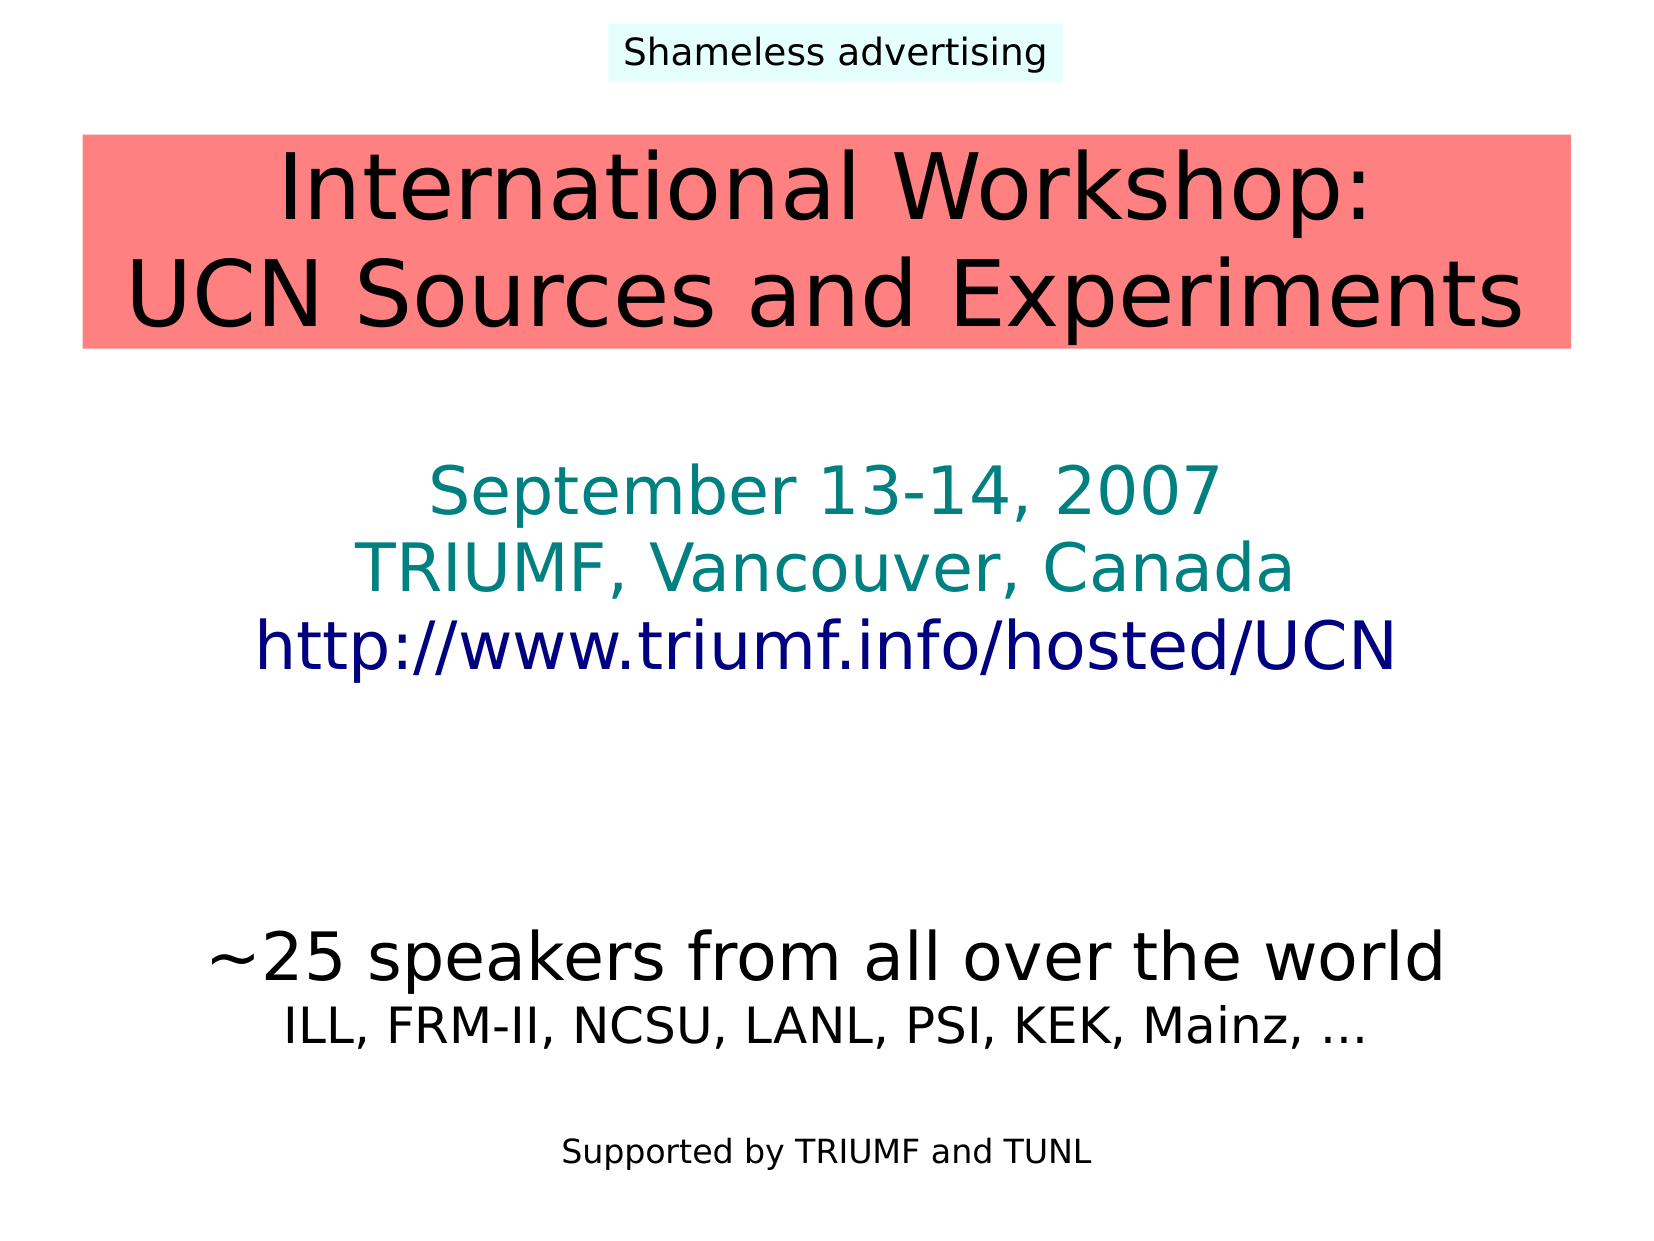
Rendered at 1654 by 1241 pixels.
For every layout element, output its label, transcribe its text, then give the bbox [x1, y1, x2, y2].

title International Workshop: UCN Sources and Experiments [82, 134, 1571, 349]
text_box Shameless advertising [608, 23, 1063, 82]
subtitle September 13-14, 2007 TRIUMF, Vancouver, Canada http://www.triumf.info/hosted/UCN ~25 speakers from all over the world ILL, FRM-II, NCSU, LANL, PSI, KEK, Mainz, ... Supported by TRIUMF and TUNL [82, 409, 1571, 1214]
